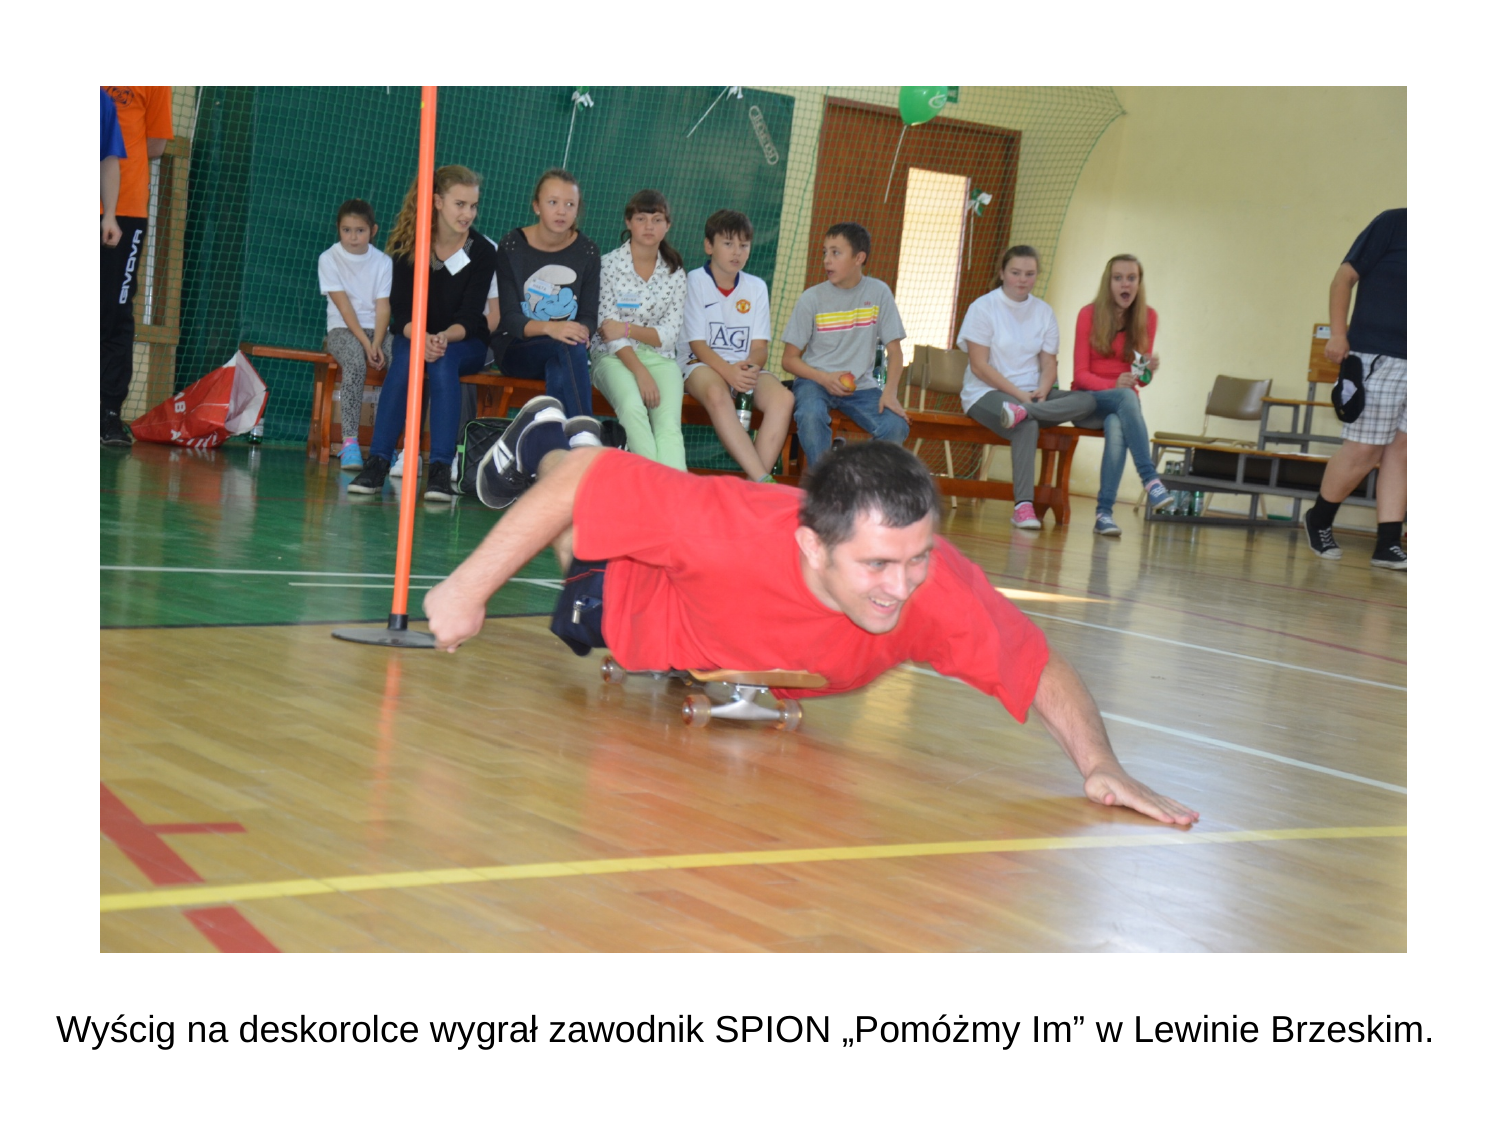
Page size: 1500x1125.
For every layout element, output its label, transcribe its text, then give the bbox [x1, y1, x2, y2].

picture [100, 86, 1407, 953]
text_box Wyścig na deskorolce wygrał zawodnik SPION „Pomóżmy Im” w Lewinie Brzeskim. [41, 997, 1459, 1058]
